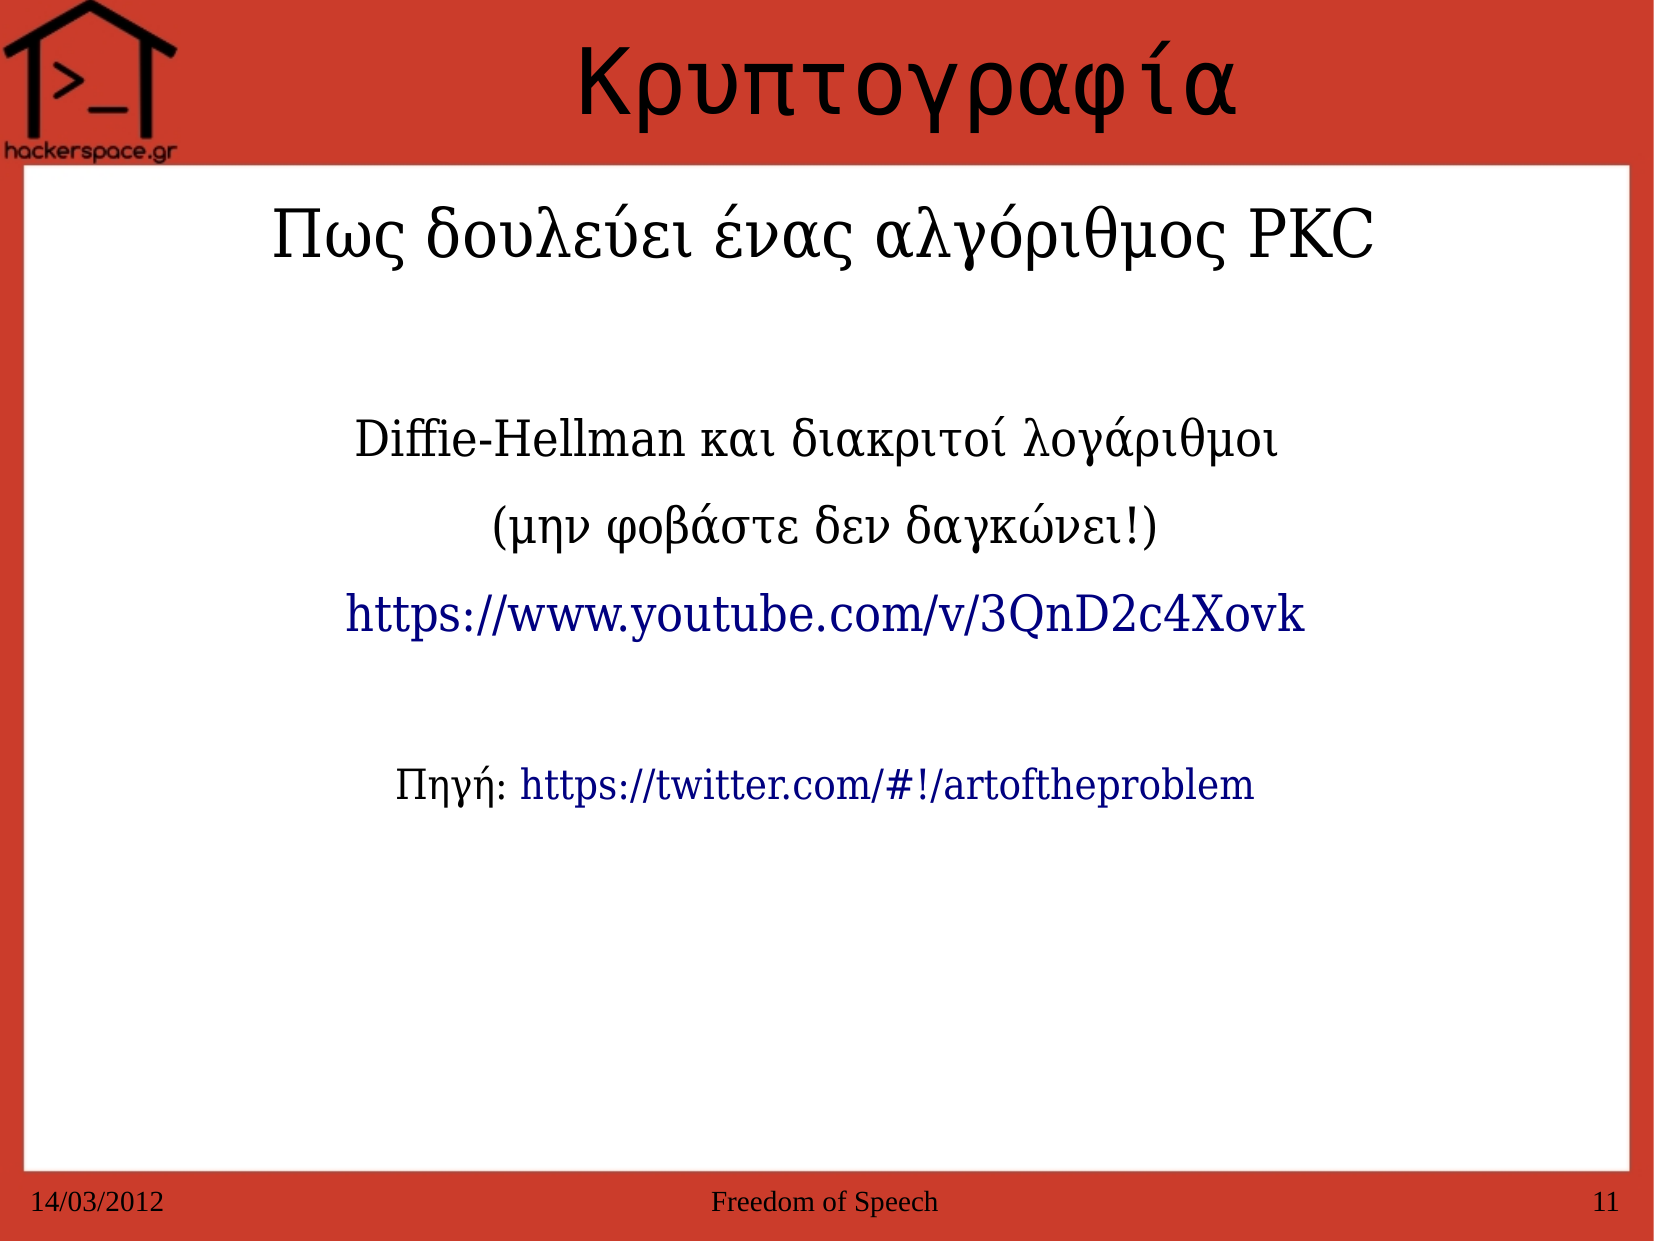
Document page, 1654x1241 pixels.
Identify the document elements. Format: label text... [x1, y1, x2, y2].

list Πως δουλεύει ένας αλγόριθμος PKC Diffie-Hellman και διακριτοί λογάριθμοι (μην φοβάστε δεν δαγκώνει!) https://www.youtube.com/v/3QnD2c4Xovk Πηγή: https://twitter.com/#!/artoftheproblem [60, 195, 1591, 1141]
title Κρυπτογραφία [195, 15, 1621, 151]
picture [0, 0, 1654, 1241]
